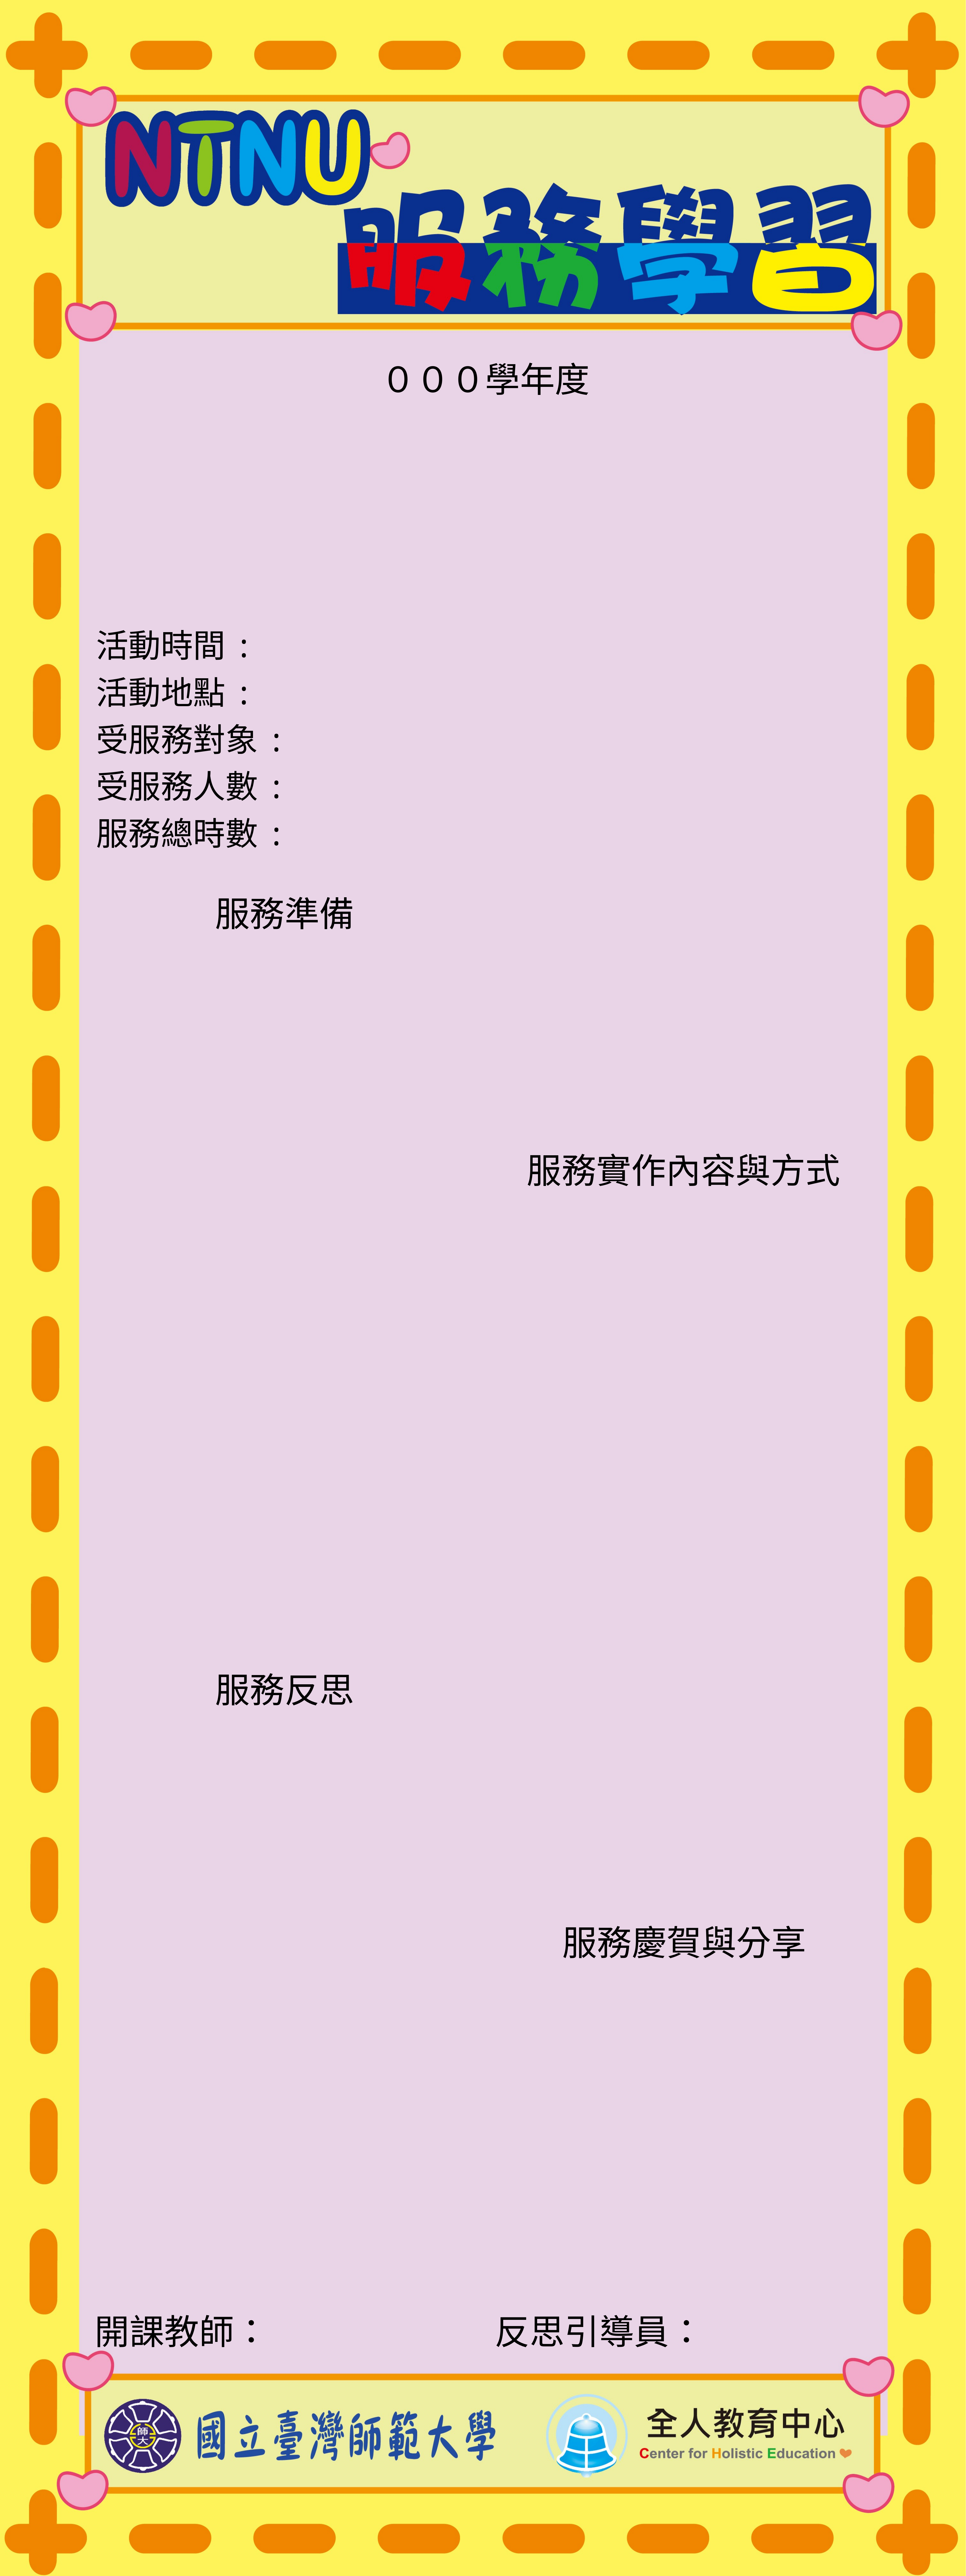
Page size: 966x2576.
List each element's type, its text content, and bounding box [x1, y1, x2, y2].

list 活動時間: 活動地點: 受服務對象: 受服務人數: 服務總時數: [91, 616, 479, 859]
list 服務反思 [90, 1654, 479, 1722]
list 服務準備 [90, 878, 479, 945]
list 反思引導員： [490, 2300, 878, 2359]
list 服務實作內容與方式 [490, 1133, 877, 1204]
list 開課教師： [90, 2300, 479, 2359]
list ０００學年度 [87, 349, 883, 418]
list 服務慶賀與分享 [490, 1907, 878, 1973]
